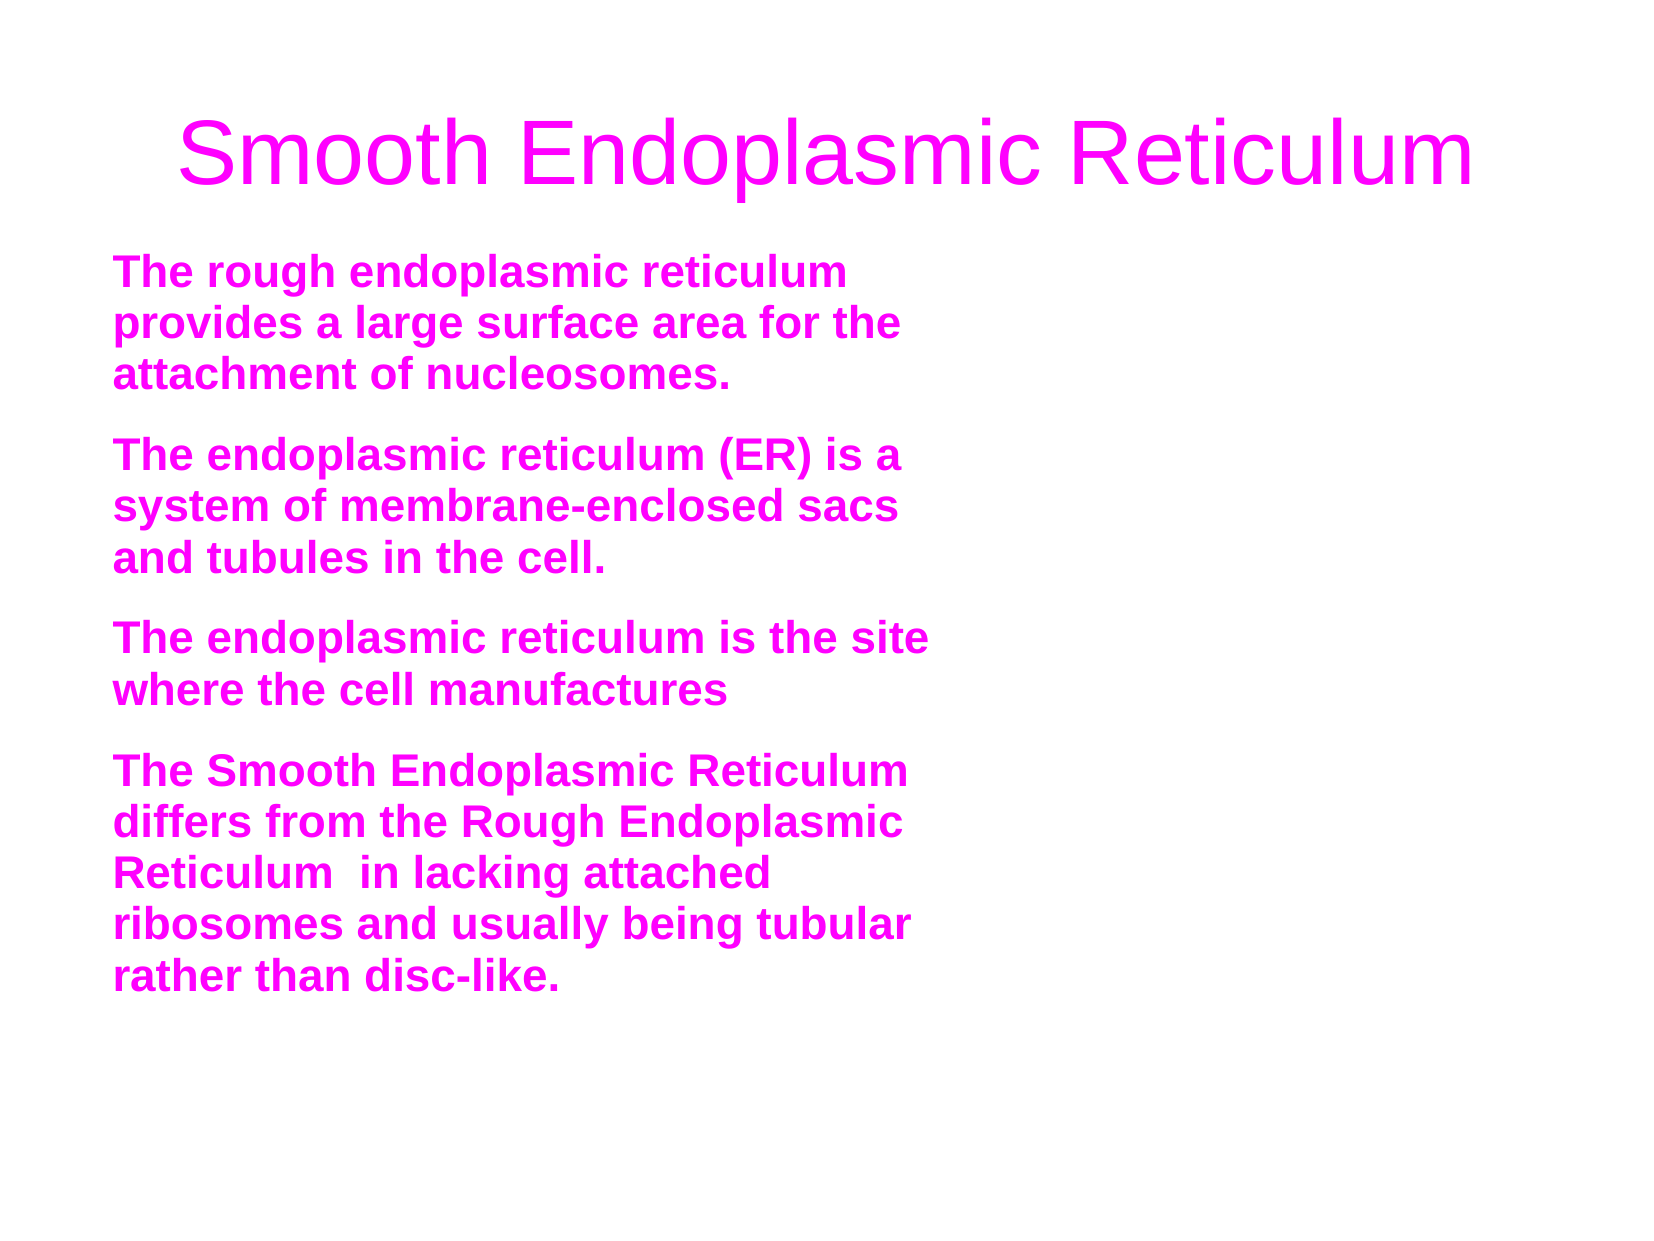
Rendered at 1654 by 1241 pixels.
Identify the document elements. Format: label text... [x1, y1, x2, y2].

list The rough endoplasmic reticulum provides a large surface area for the attachment of nucleosomes. The endoplasmic reticulum (ER) is a system of membrane-enclosed sacs and tubules in the cell. The endoplasmic reticulum is the site where the cell manufactures The Smooth Endoplasmic Reticulum differs from the Rough Endoplasmic Reticulum in lacking attached ribosomes and usually being tubular rather than disc-like. [112, 245, 976, 1163]
title Smooth Endoplasmic Reticulum [82, 49, 1571, 257]
